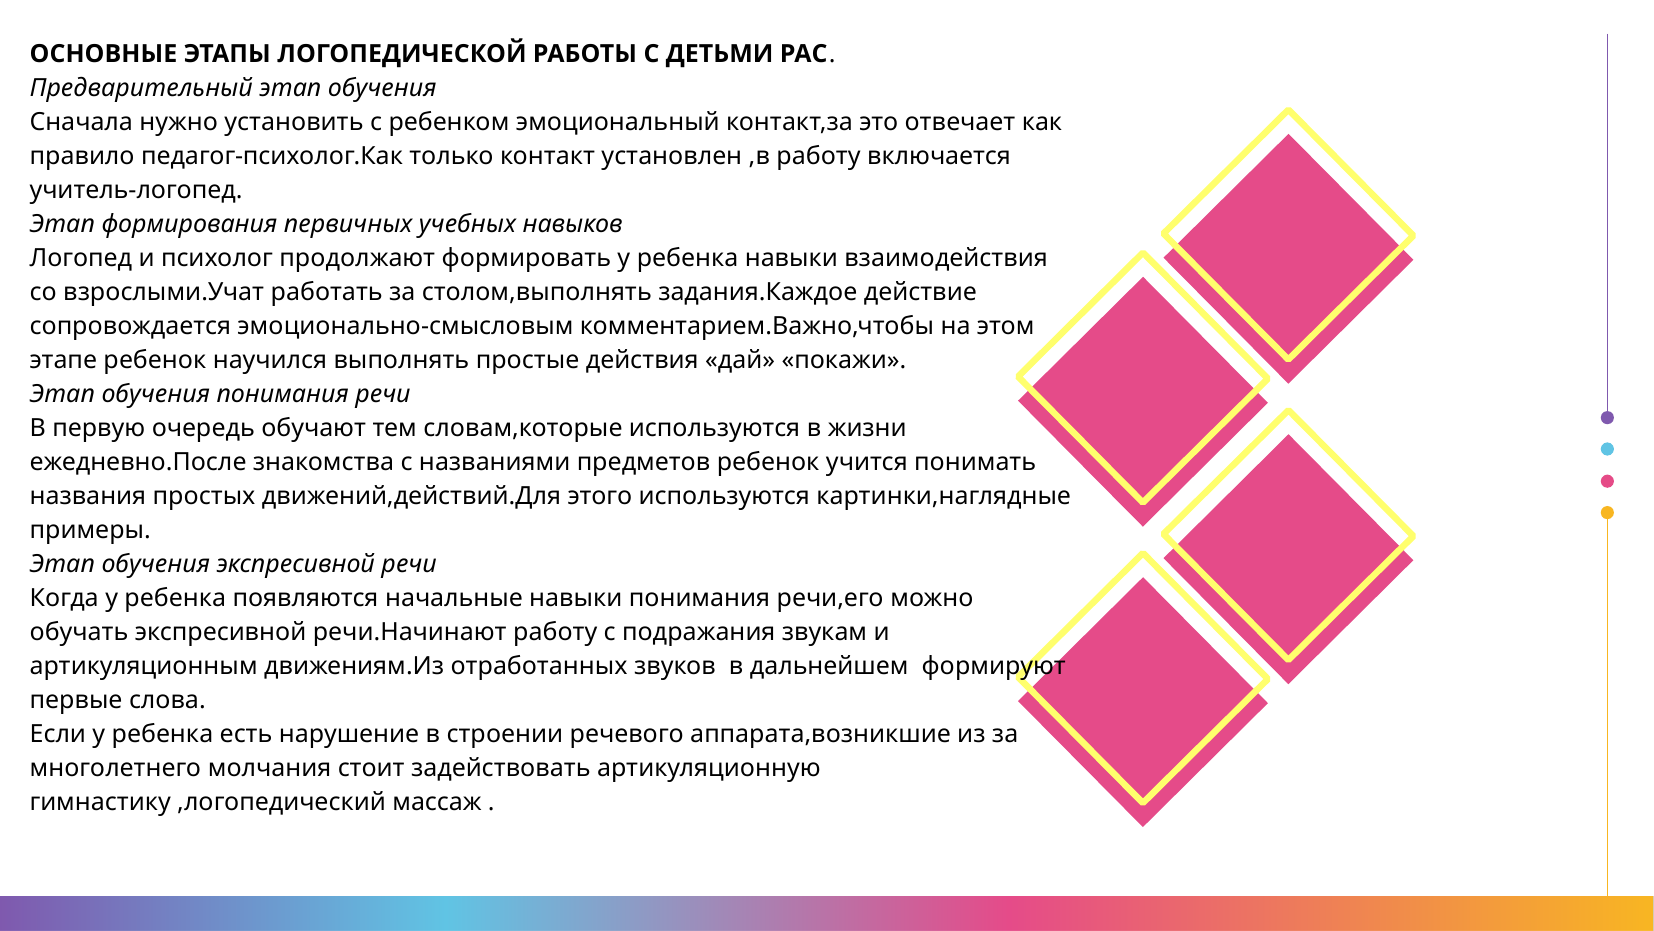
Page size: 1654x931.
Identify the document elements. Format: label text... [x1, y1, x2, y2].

title ОСНОВНЫЕ ЭТАПЫ ЛОГОПЕДИЧЕСКОЙ РАБОТЫ С ДЕТЬМИ РАС. Предварительный этап обучения Сначала нужно установить с ребенком эмоциональный контакт,за это отвечает как правило педагог-психолог.Как только контакт установлен ,в работу включается учитель-логопед. Этап формирования первичных учебных навыков Логопед и психолог продолжают формировать у ребенка навыки взаимодействия со взрослыми.Учат работать за столом,выполнять задания.Каждое действие сопровождается эмоционально-смысловым комментарием.Важно,чтобы на этом этапе ребенок научился выполнять простые действия «дай» «покажи». Этап обучения понимания речи В первую очередь обучают тем словам,которые используются в жизни ежедневно.После знакомства с названиями предметов ребенок учится понимать названия простых движений,действий.Для этого используются картинки,наглядные примеры. Этап обучения экспресивной речи Когда у ребенка появляются начальные навыки понимания речи,его можно обучать экспресивной речи.Начинают работу с подражания звукам и артикуляционным движениям.Из отработанных звуков в дальнейшем формируют первые слова. Если у ребенка есть нарушение в строении речевого аппарата,возникшие из за многолетнего молчания стоит задействовать артикуляционную гимнастику ,логопедический массаж . [29, 1, 1077, 886]
picture [0, 896, 1654, 931]
